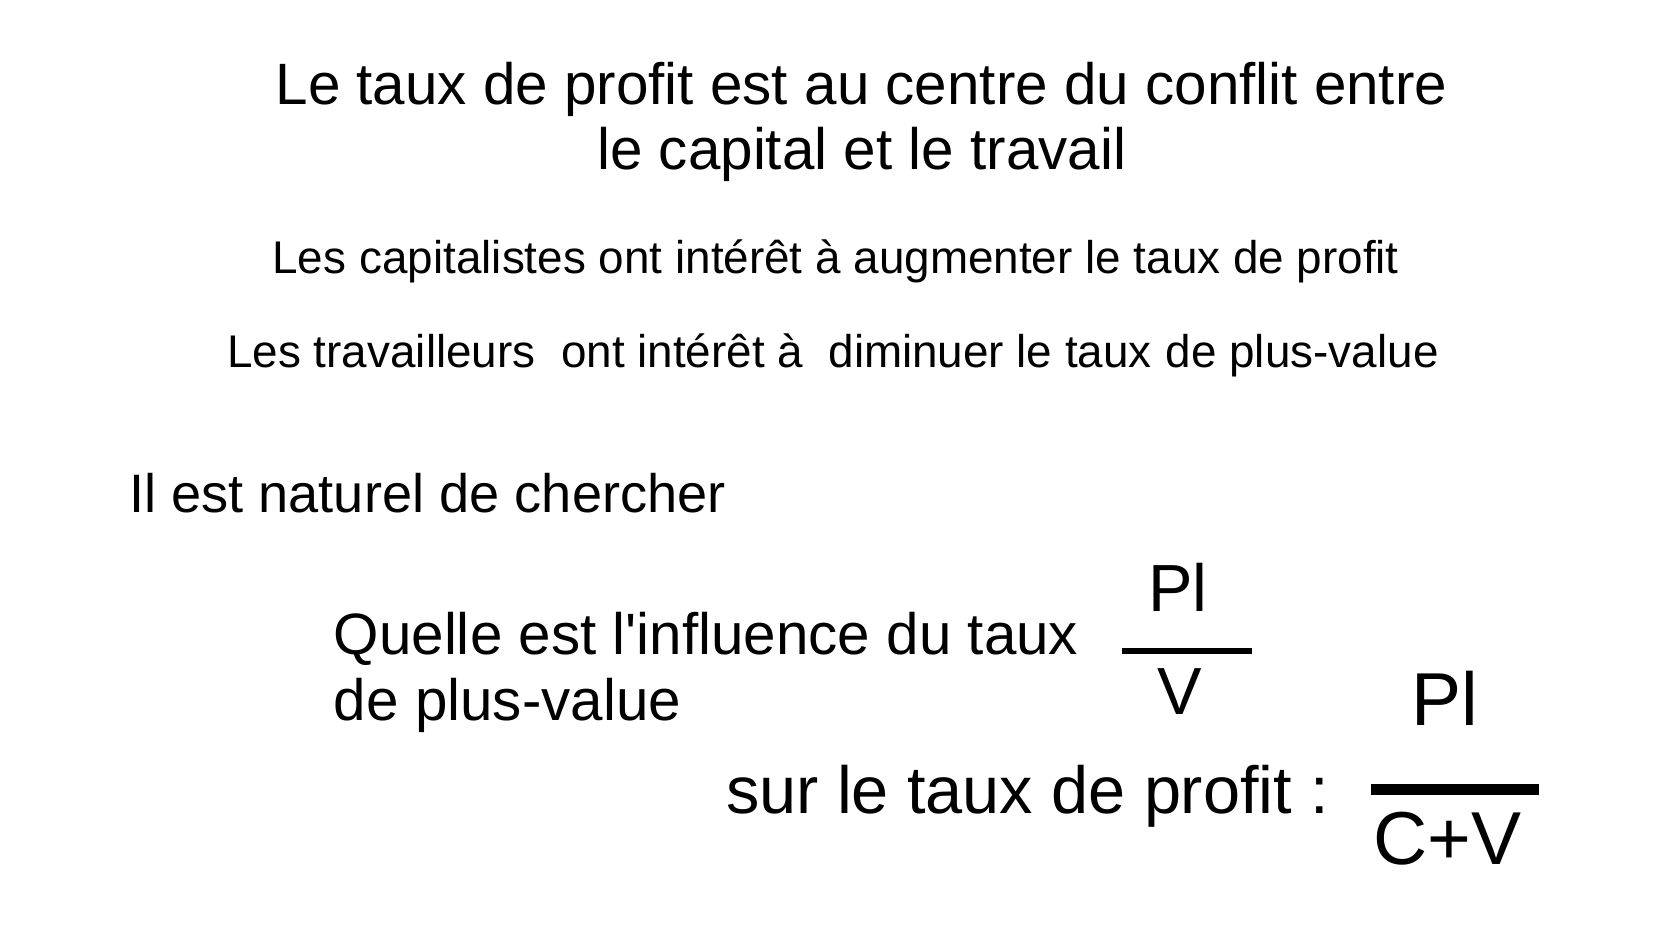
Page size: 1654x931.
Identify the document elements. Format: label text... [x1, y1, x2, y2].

text_box Les capitalistes ont intérêt à augmenter le taux de profit [257, 224, 1548, 315]
text_box V [1142, 654, 1239, 774]
text_box Quelle est l'influence du taux de plus-value [319, 594, 1111, 740]
text_box Le taux de profit est au centre du conflit entre le capital et le travail [236, 44, 1489, 189]
text_box Les travailleurs ont intérêt à diminuer le taux de plus-value [212, 318, 1571, 437]
text_box Pl [1133, 654, 1142, 670]
text_box sur le taux de profit : [555, 730, 1396, 839]
text_box Pl [1133, 543, 1253, 670]
text_box Pl [1396, 649, 1642, 806]
text_box C+V [1358, 789, 1604, 931]
text_box Il est naturel de chercher [114, 456, 815, 556]
